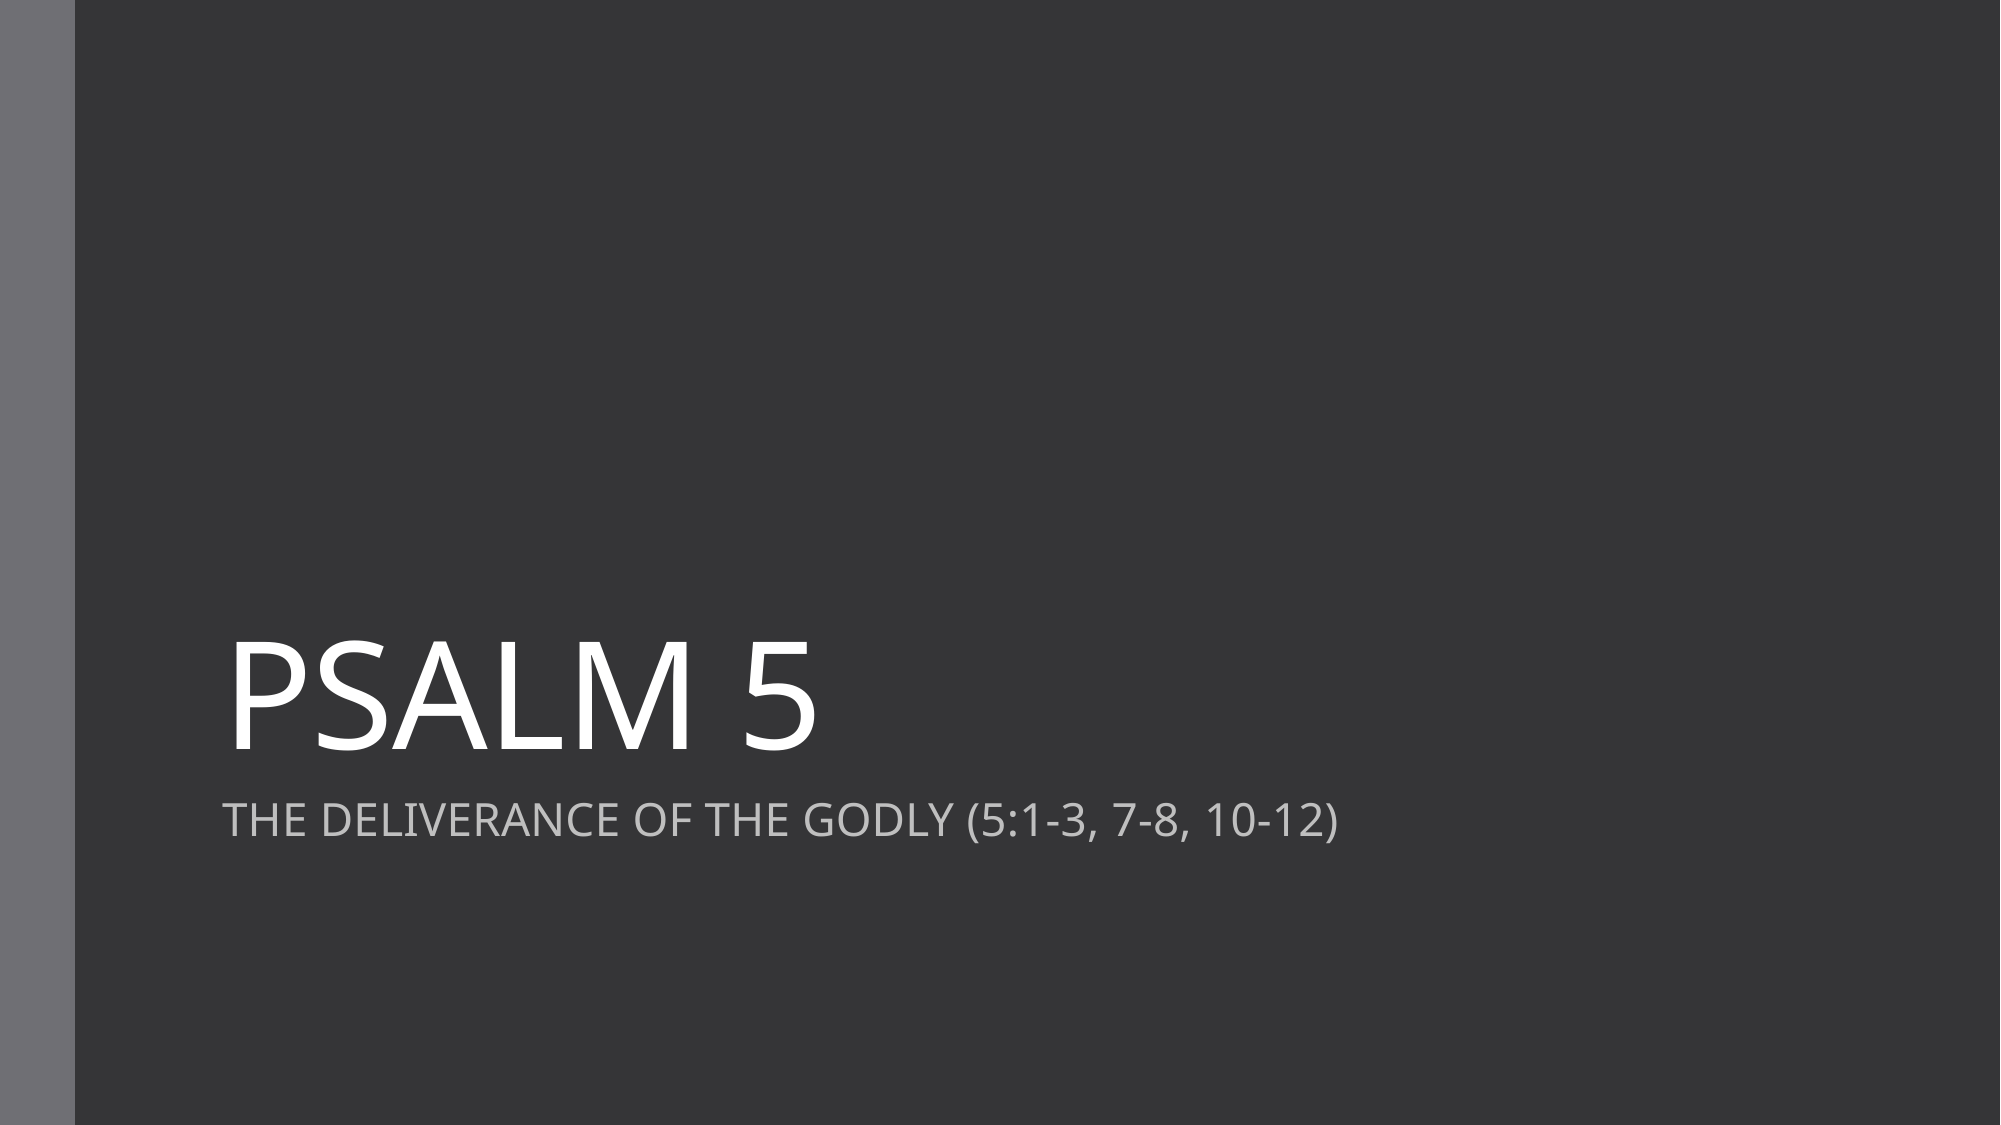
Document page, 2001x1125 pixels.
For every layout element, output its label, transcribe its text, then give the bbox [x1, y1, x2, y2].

title PSALM 5 [206, 124, 1752, 787]
subtitle THE DELIVERANCE OF THE GODLY (5:1-3, 7-8, 10-12) [206, 787, 1752, 1066]
